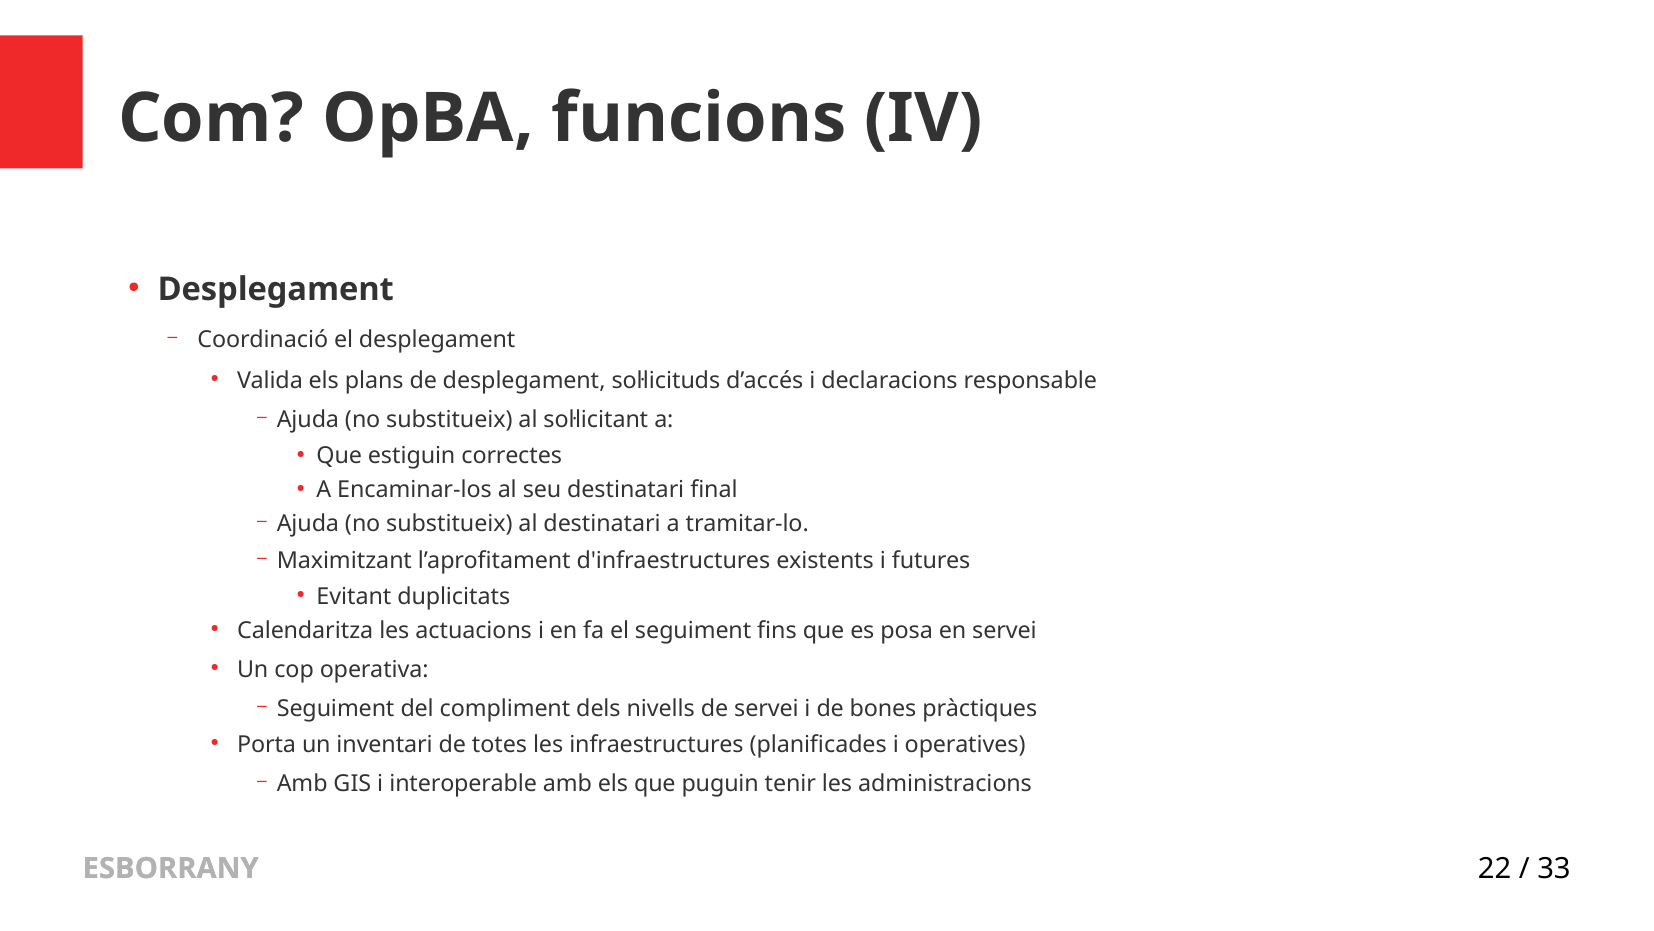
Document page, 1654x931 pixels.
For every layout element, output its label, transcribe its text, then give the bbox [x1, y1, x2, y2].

list Desplegament Coordinació el desplegament Valida els plans de desplegament, sol·licituds d’accés i declaracions responsable Ajuda (no substitueix) al sol·licitant a: Que estiguin correctes A Encaminar-los al seu destinatari final Ajuda (no substitueix) al destinatari a tramitar-lo. Maximitzant l’aprofitament d'infraestructures existents i futures Evitant duplicitats Calendaritza les actuacions i en fa el seguiment fins que es posa en servei Un cop operativa: Seguiment del compliment dels nivells de servei i de bones pràctiques Porta un inventari de totes les infraestructures (planificades i operatives) Amb GIS i interoperable amb els que puguin tenir les administracions [118, 265, 1536, 806]
title Com? OpBA, funcions (IV) [118, 37, 1571, 193]
